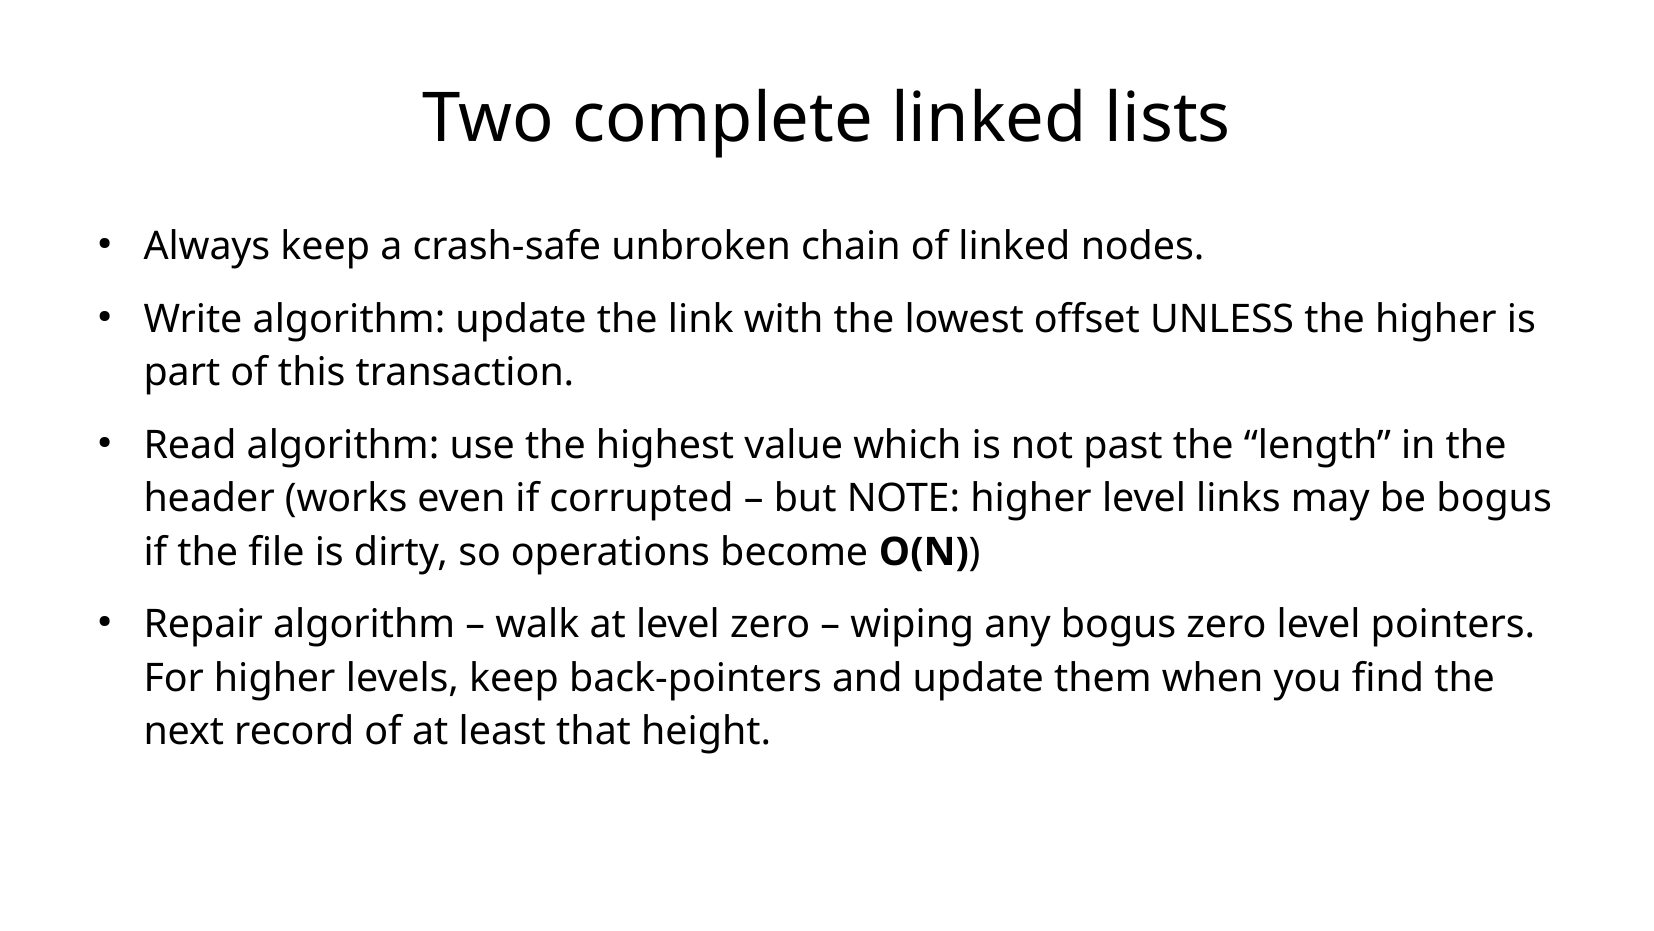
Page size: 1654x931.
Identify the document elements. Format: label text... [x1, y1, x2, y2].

list Always keep a crash-safe unbroken chain of linked nodes. Write algorithm: update the link with the lowest offset UNLESS the higher is part of this transaction. Read algorithm: use the highest value which is not past the “length” in the header (works even if corrupted – but NOTE: higher level links may be bogus if the file is dirty, so operations become O(N)) Repair algorithm – walk at level zero – wiping any bogus zero level pointers. For higher levels, keep back-pointers and update them when you find the next record of at least that height. [82, 217, 1571, 758]
title Two complete linked lists [82, 37, 1571, 193]
